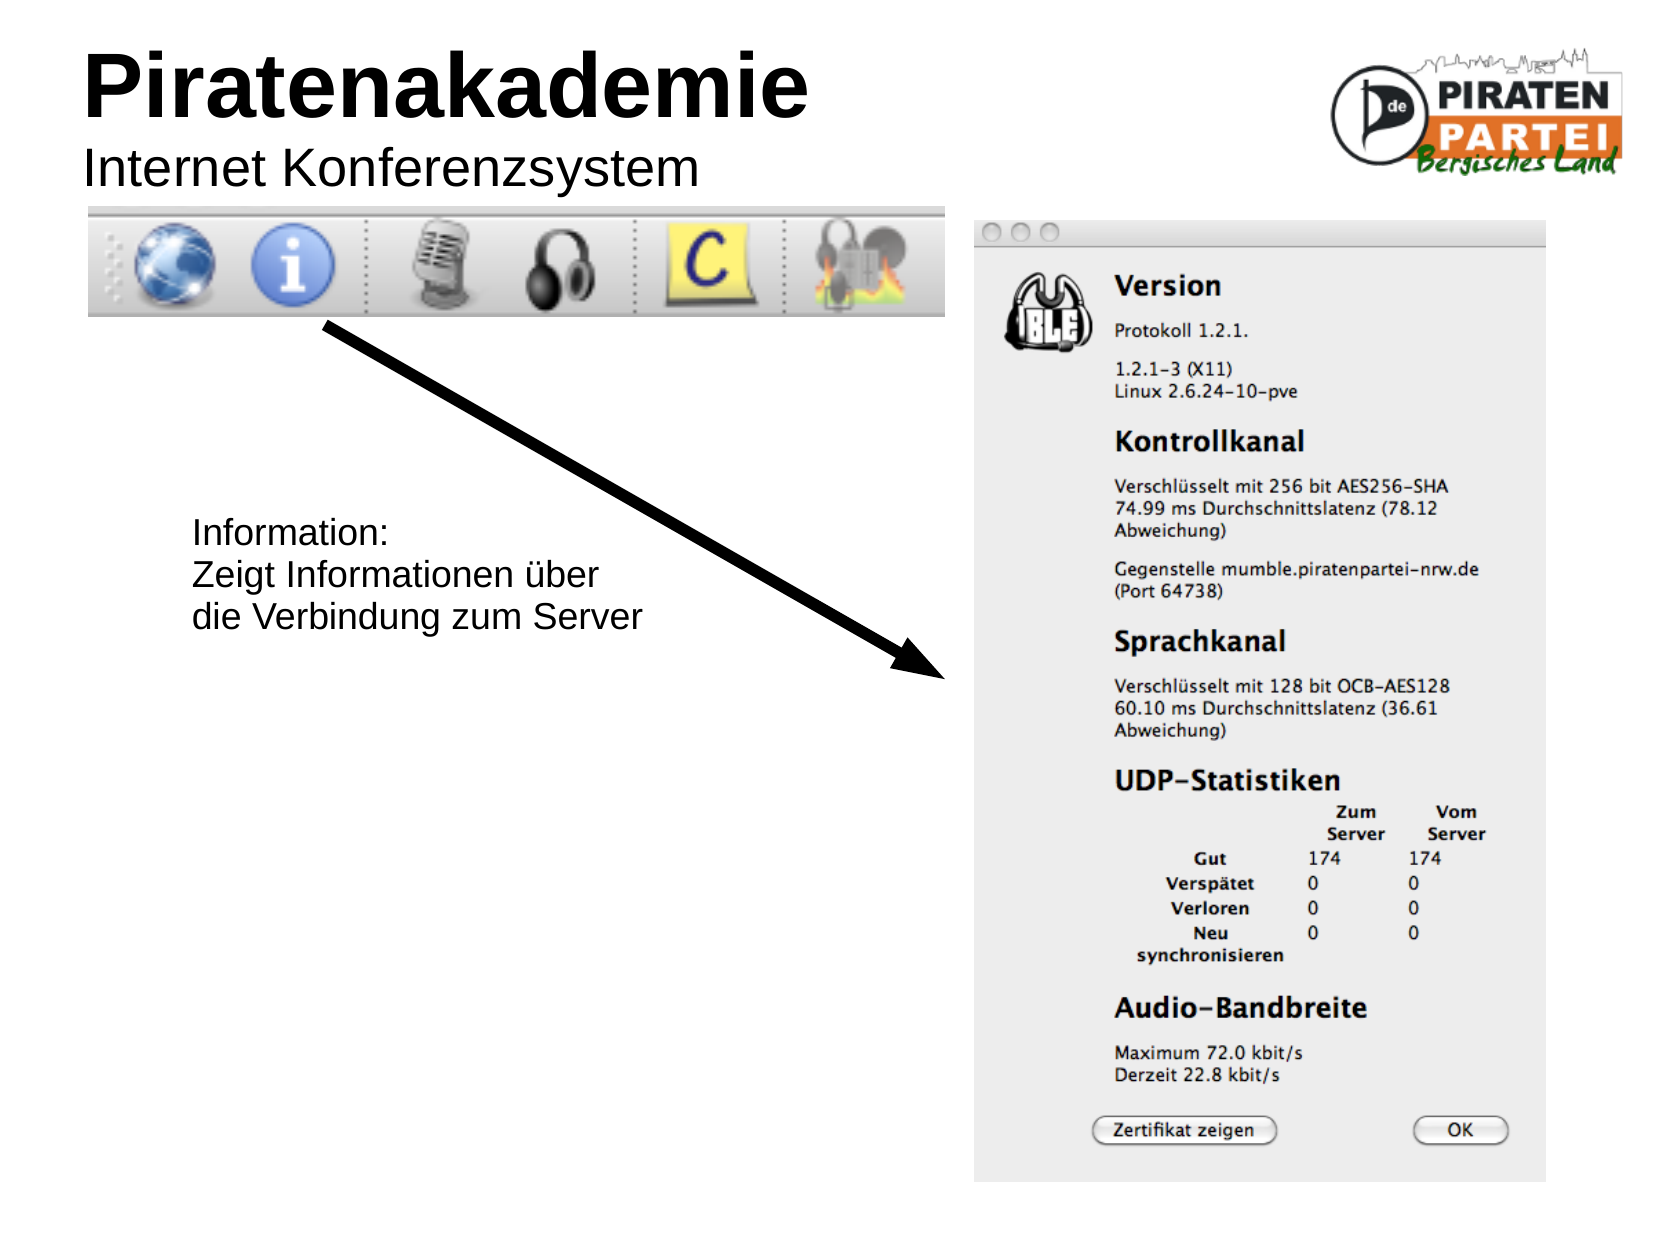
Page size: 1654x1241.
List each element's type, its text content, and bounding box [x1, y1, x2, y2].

picture [974, 220, 1546, 1182]
picture [1328, 47, 1625, 176]
title Piratenakademie Internet Konferenzsystem [82, 34, 1571, 198]
picture [88, 206, 945, 317]
text_box Information: Zeigt Informationen über die Verbindung zum Server [177, 504, 660, 646]
